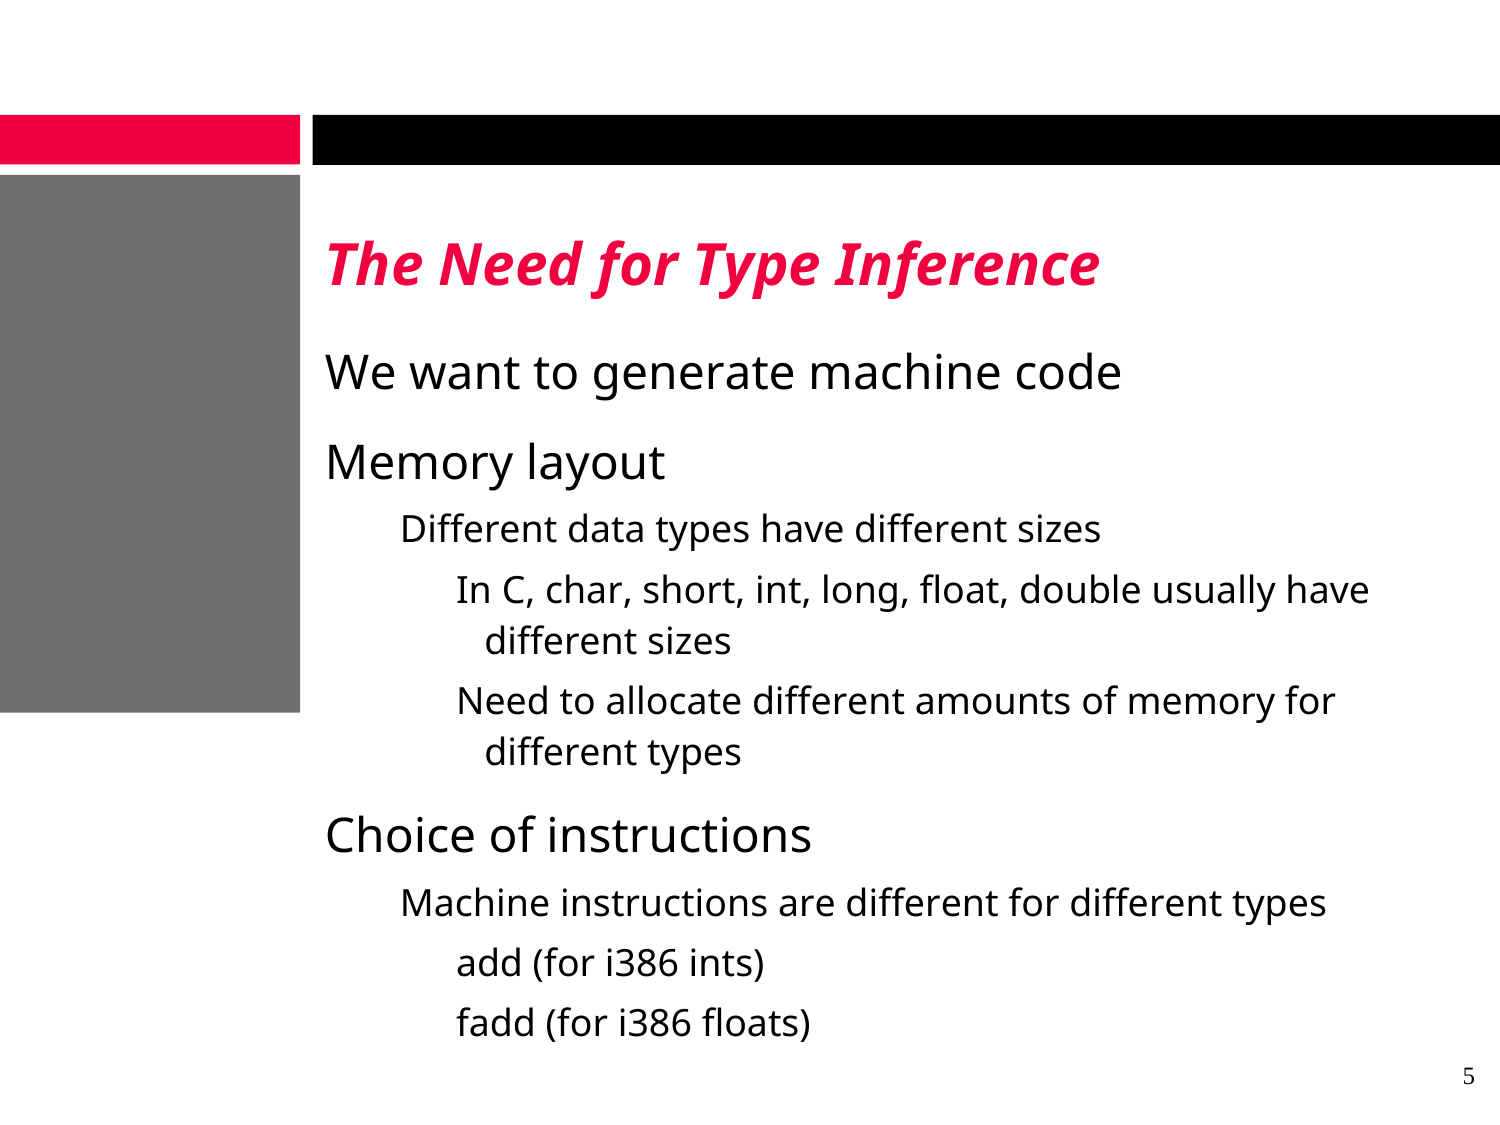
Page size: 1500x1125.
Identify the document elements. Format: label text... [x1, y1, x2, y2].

title The Need for Type Inference [324, 194, 1450, 324]
list We want to generate machine code Memory layout Different data types have different sizes In C, char, short, int, long, float, double usually have different sizes Need to allocate different amounts of memory for different types Choice of instructions Machine instructions are different for different types add (for i386 ints) fadd (for i386 floats) [324, 324, 1450, 1036]
